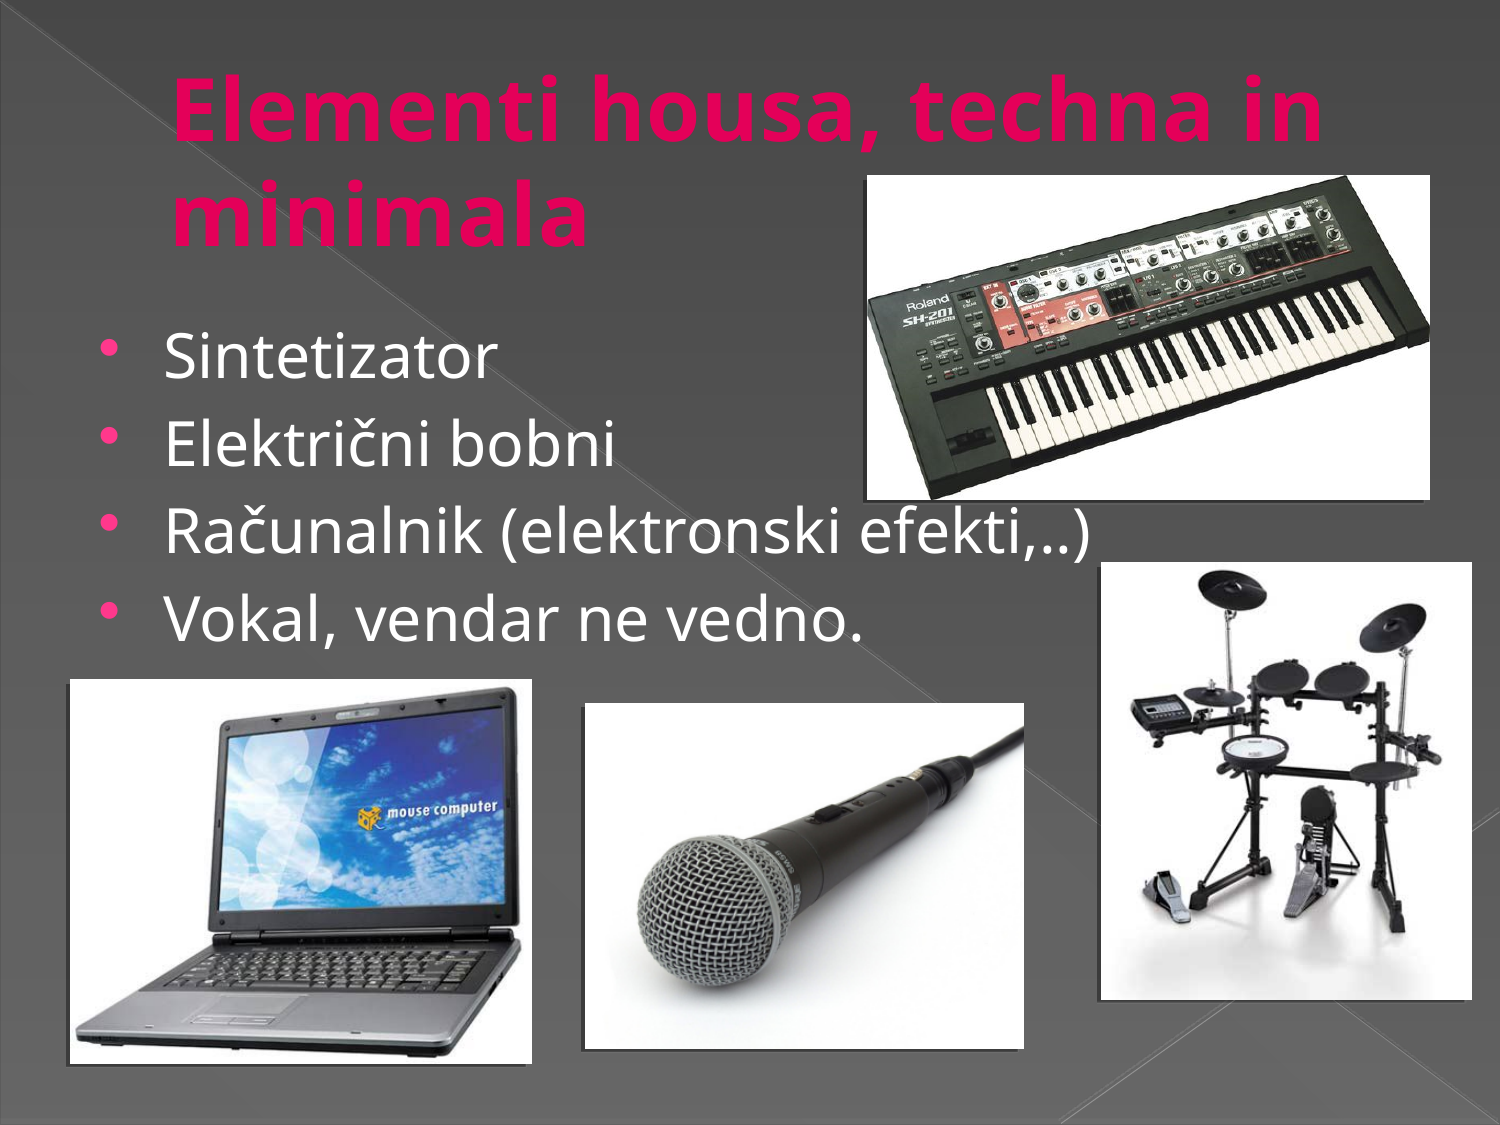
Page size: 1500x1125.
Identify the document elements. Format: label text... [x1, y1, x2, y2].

picture [867, 175, 1430, 500]
picture [70, 679, 532, 1065]
picture [1101, 562, 1472, 1000]
picture [585, 703, 1024, 1049]
list Sintetizator Električni bobni Računalnik (elektronski efekti,..) Vokal, vendar ne vedno. [75, 308, 1425, 1059]
title Elementi housa, techna in minimala [75, 43, 1425, 274]
